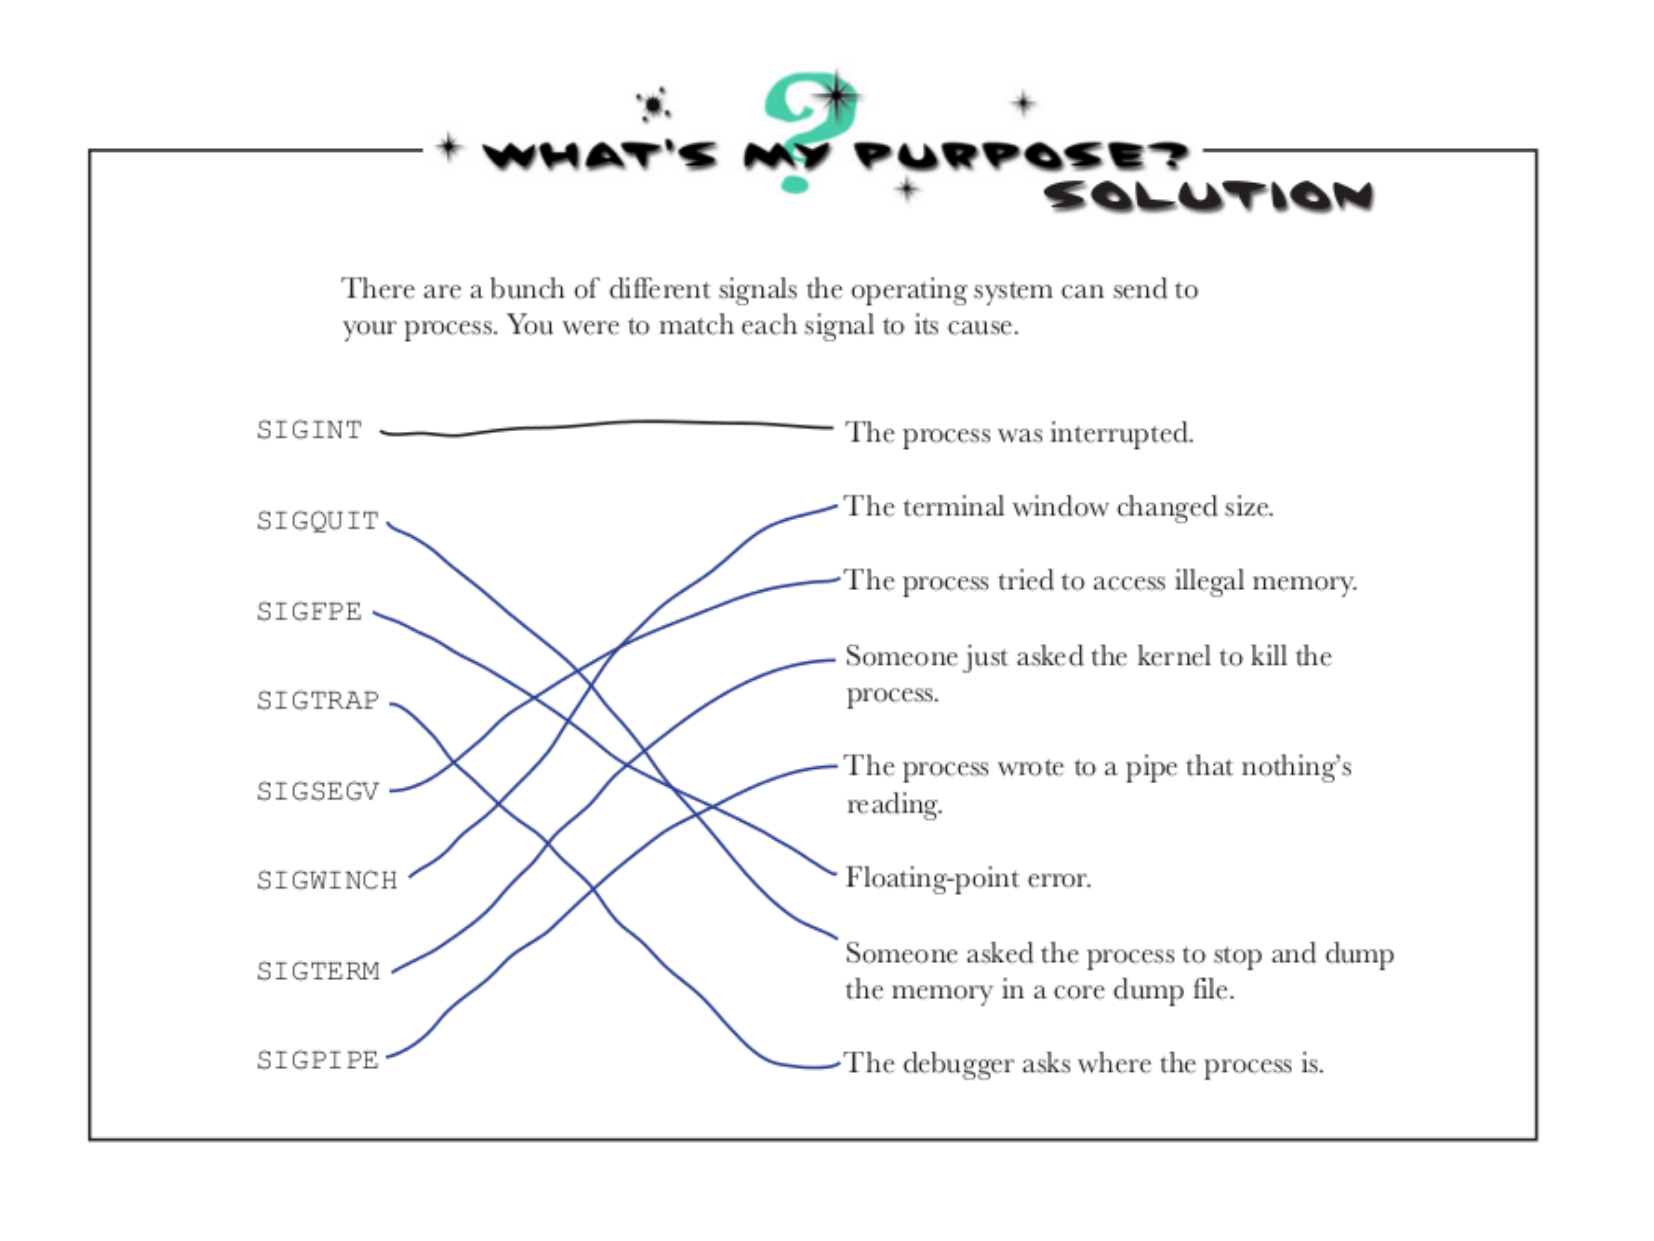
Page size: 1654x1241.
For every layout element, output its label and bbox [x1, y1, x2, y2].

picture [70, 58, 1571, 1158]
